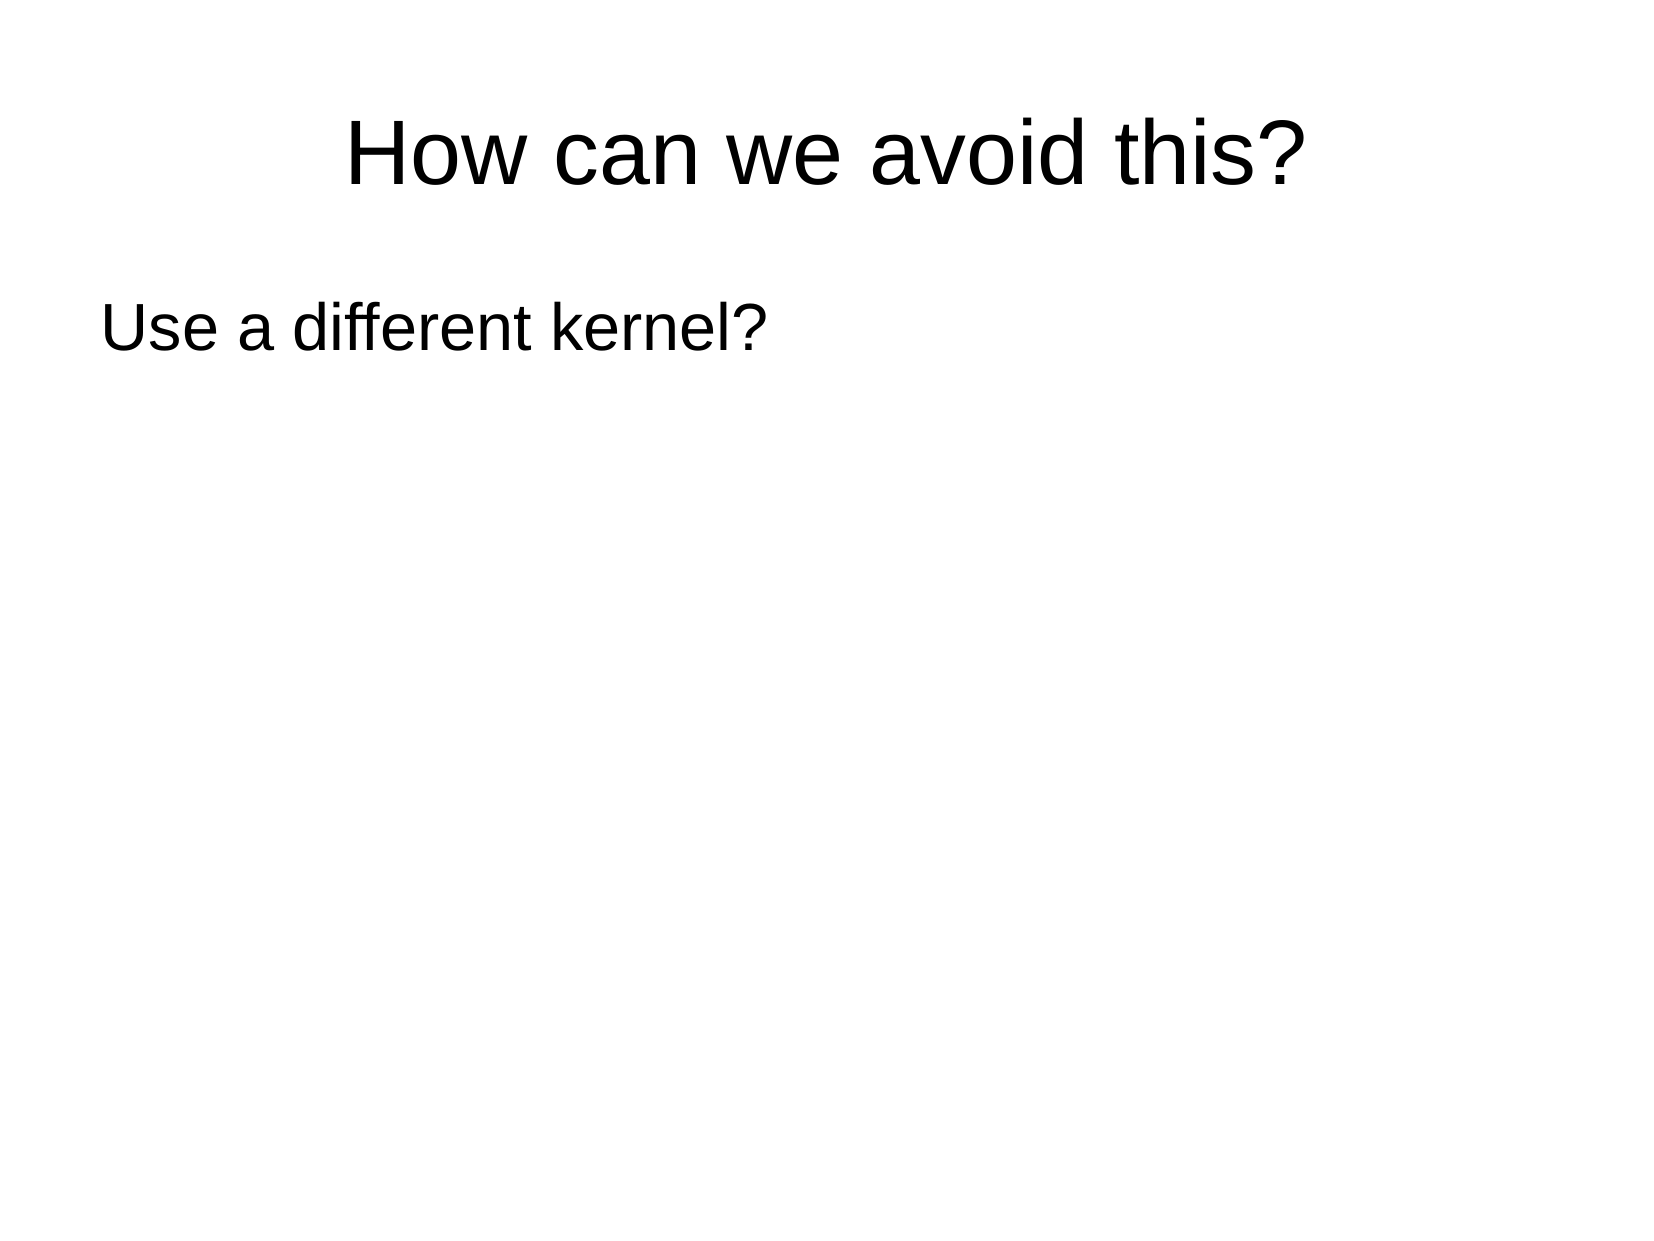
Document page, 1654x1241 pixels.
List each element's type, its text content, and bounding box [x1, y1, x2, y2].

list Use a different kernel? [82, 290, 1571, 1094]
title How can we avoid this? [82, 56, 1571, 250]
